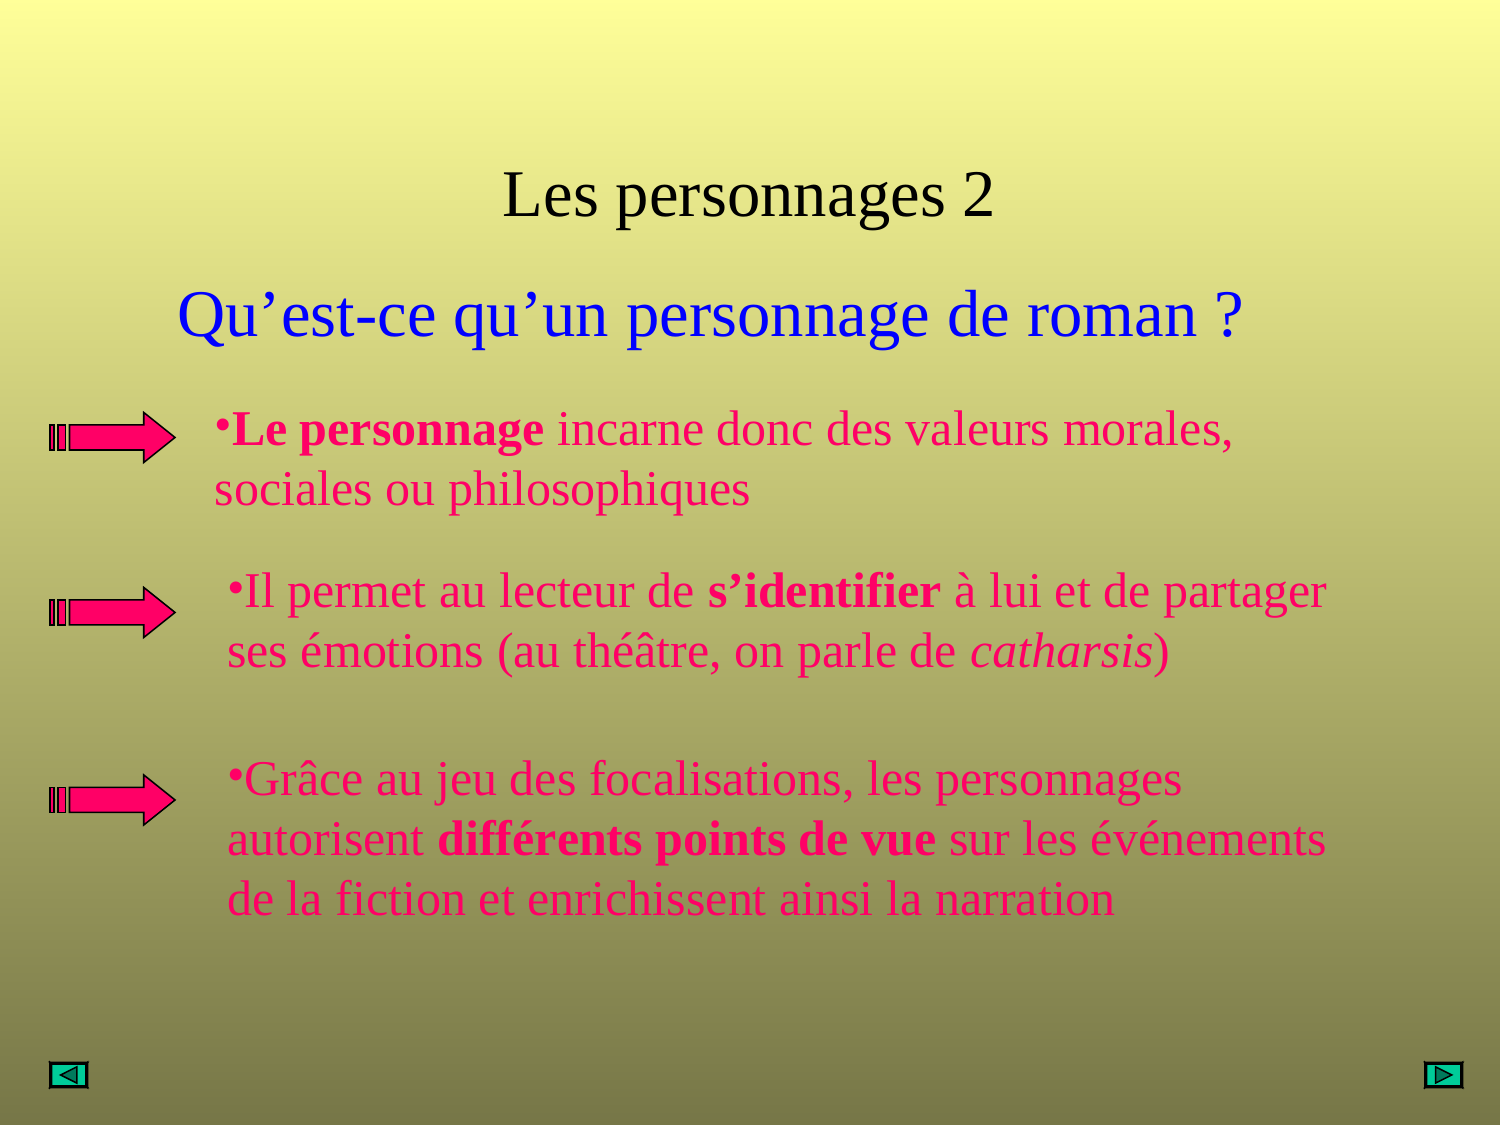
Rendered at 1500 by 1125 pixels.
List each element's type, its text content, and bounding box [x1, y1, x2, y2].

text_box [58, 787, 66, 812]
text_box Il permet au lecteur de s’identifier à lui et de partager ses émotions (au théâtre, on parle de catharsis) [212, 549, 1363, 686]
text_box Qu’est-ce qu’un personnage de roman ? [162, 262, 1426, 358]
text_box [1426, 1062, 1463, 1088]
text_box Le personnage incarne donc des valeurs morales, sociales ou philosophiques [199, 387, 1351, 523]
text_box [58, 425, 66, 450]
text_box [50, 787, 54, 812]
text_box [69, 774, 176, 826]
text_box [51, 1062, 88, 1088]
text_box [50, 600, 54, 625]
text_box Grâce au jeu des focalisations, les personnages autorisent différents points de vue sur les événements de la fiction et enrichissent ainsi la narration [212, 737, 1363, 933]
text_box [58, 600, 66, 625]
text_box [69, 412, 176, 463]
text_box [69, 587, 176, 638]
title Les personnages 2 [112, 99, 1388, 288]
text_box [50, 425, 54, 450]
